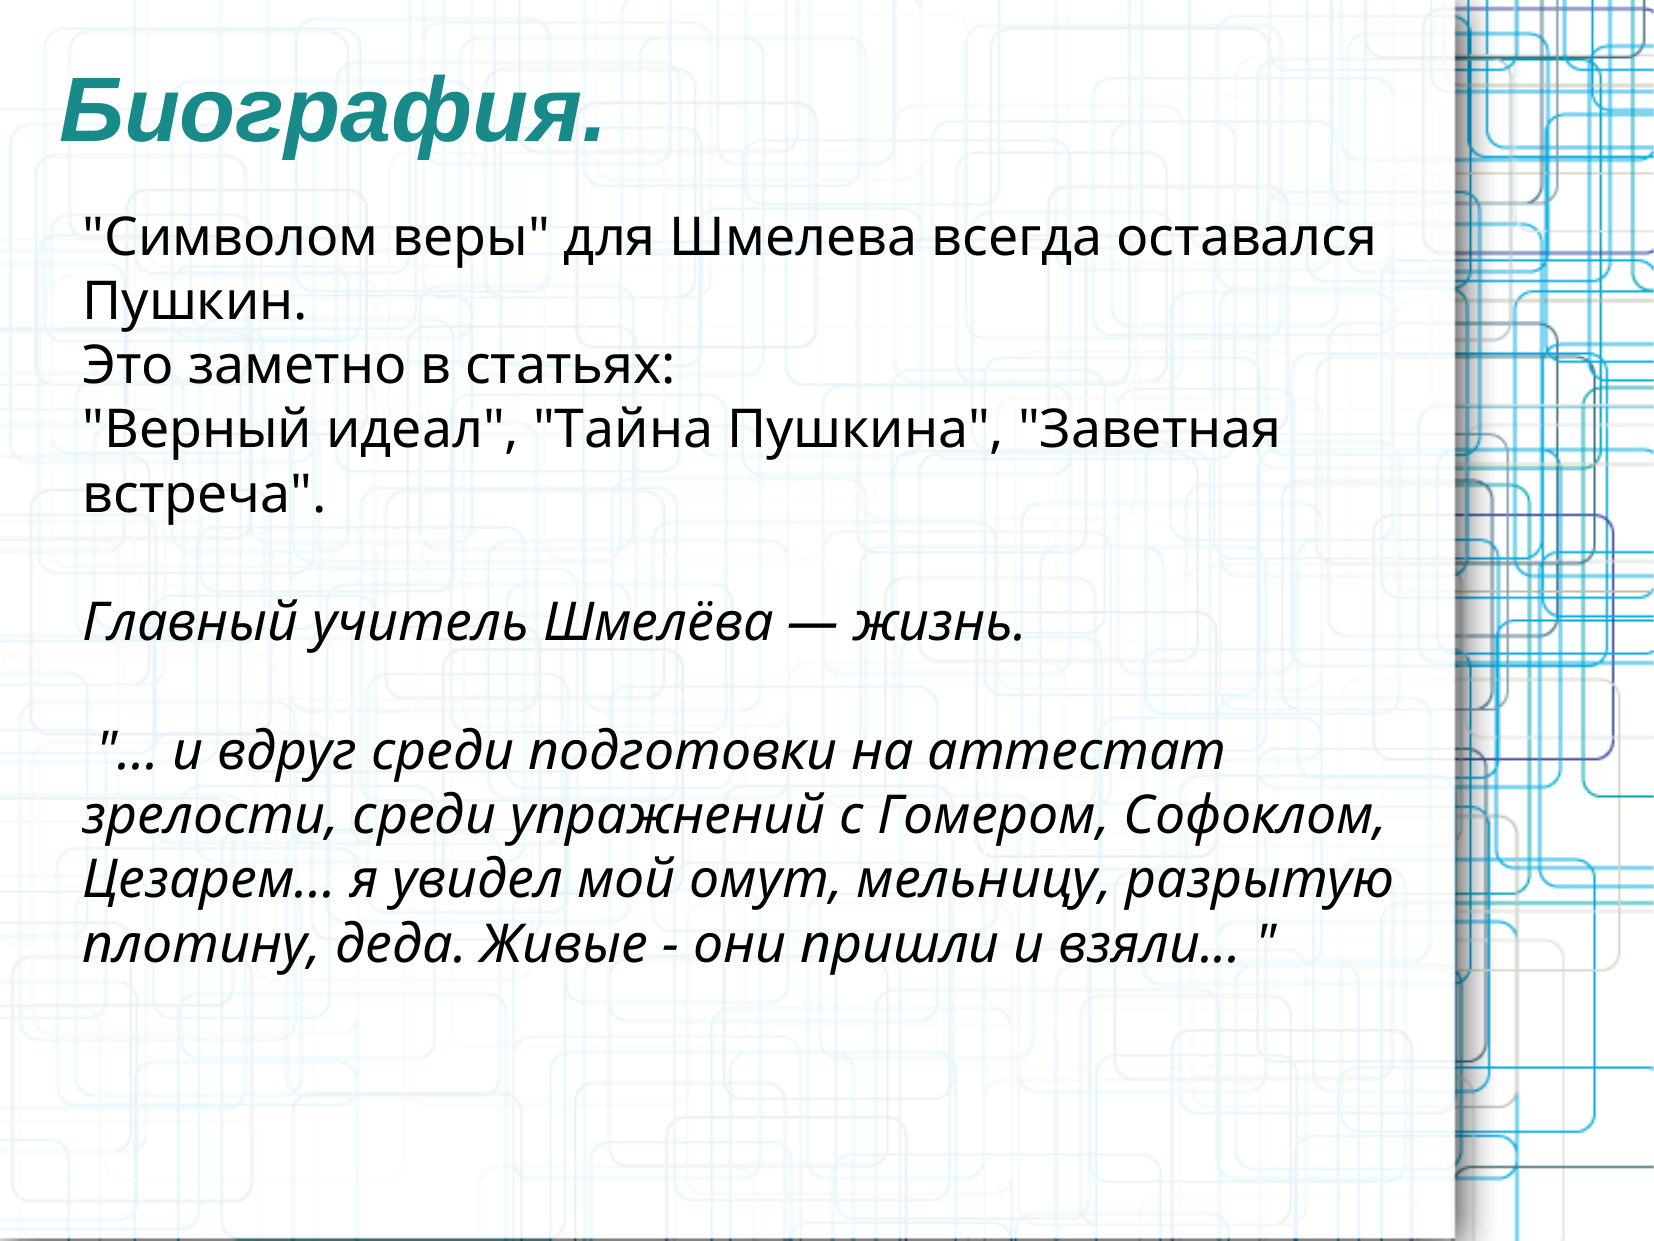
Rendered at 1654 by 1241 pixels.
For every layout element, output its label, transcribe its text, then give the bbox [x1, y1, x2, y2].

list "Символом веры" для Шмелева всегда оставался Пушкин. Это заметно в статьях: "Верный идеал", "Тайна Пушкина", "Заветная встреча". Главный учитель Шмелёва — жизнь. "... и вдруг среди подготовки на аттестат зрелости, среди упражнений с Гомером, Софоклом, Цезарем... я увидел мой омут, мельницу, разрытую плотину, деда. Живые - они пришли и взяли... " [82, 201, 1418, 1021]
title Биография. [59, 49, 1418, 257]
